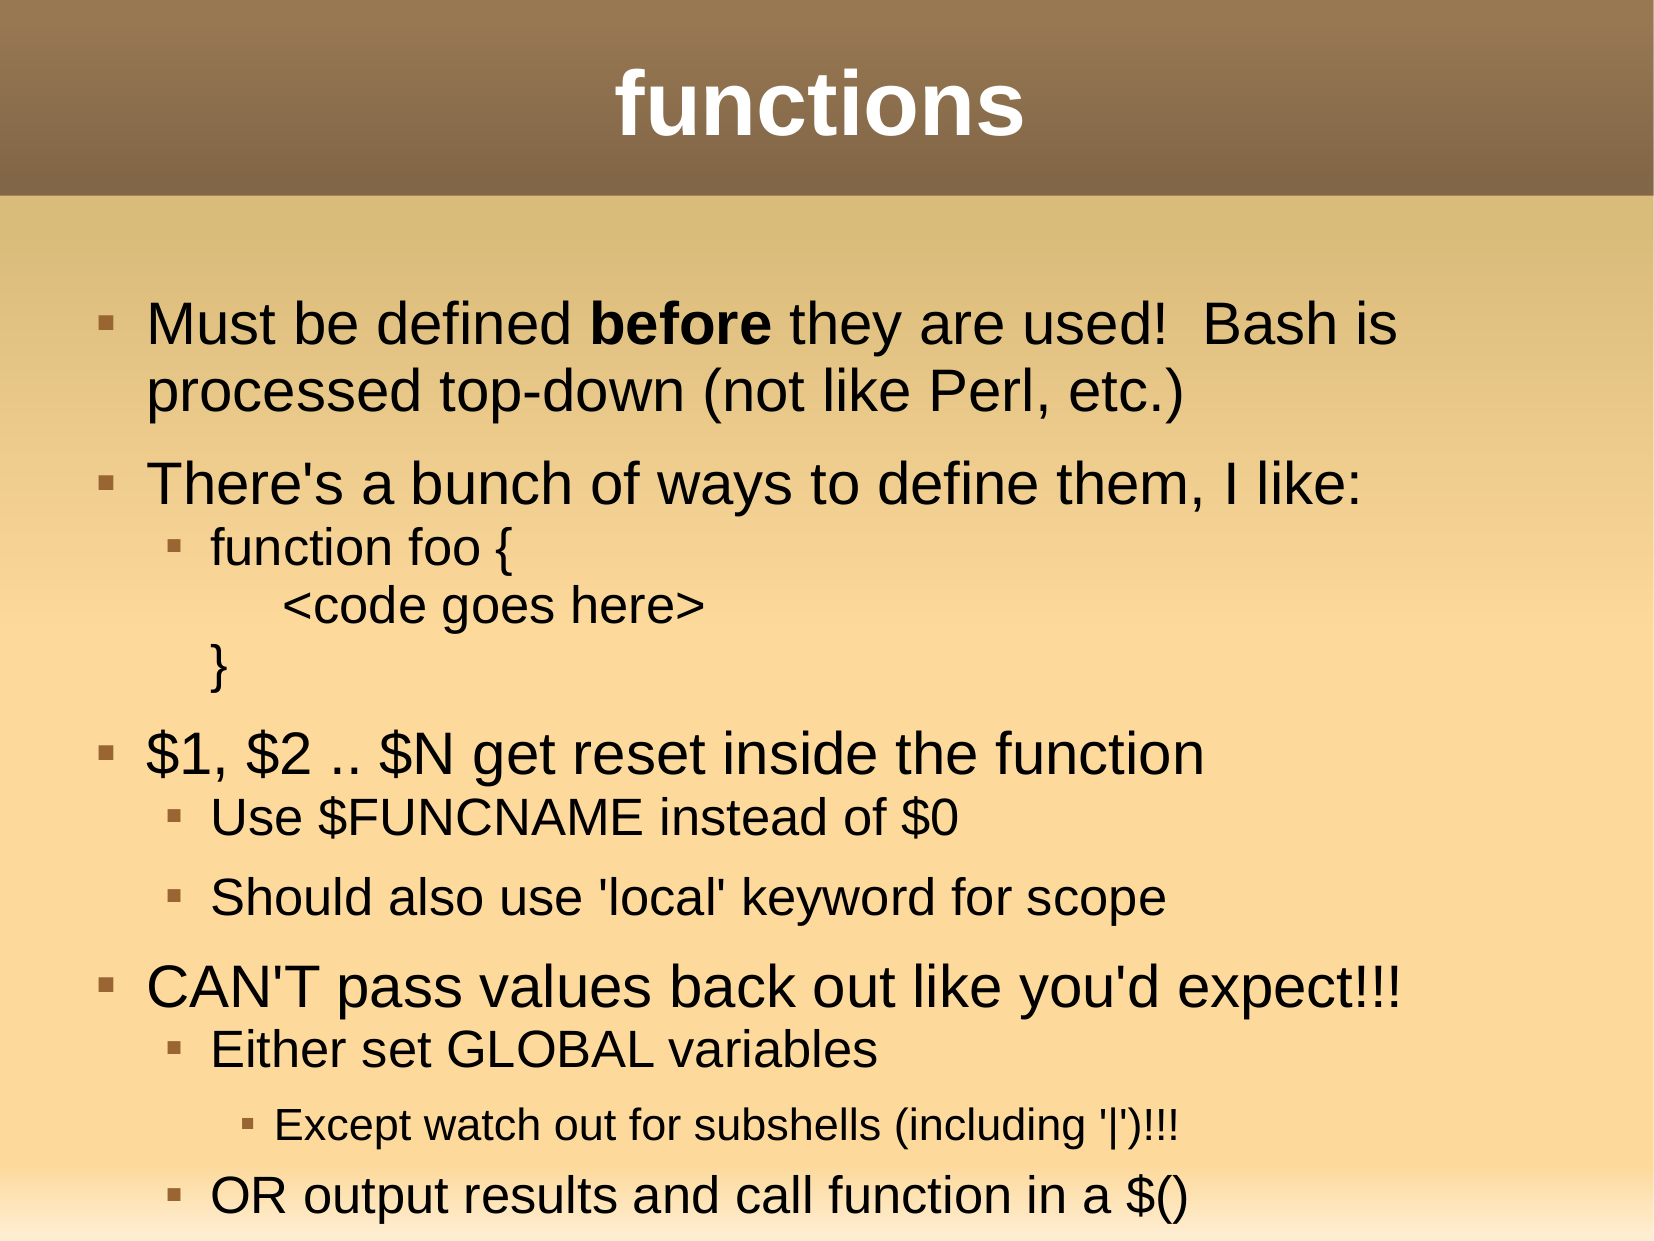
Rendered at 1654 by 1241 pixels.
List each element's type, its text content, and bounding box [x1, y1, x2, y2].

list Must be defined before they are used! Bash is processed top-down (not like Perl, etc.) There's a bunch of ways to define them, I like: function foo { <code goes here> } $1, $2 .. $N get reset inside the function Use $FUNCNAME instead of $0 Should also use 'local' keyword for scope CAN'T pass values back out like you'd expect!!! Either set GLOBAL variables Except watch out for subshells (including '|')!!! OR output results and call function in a $() [82, 290, 1571, 1227]
picture [0, 0, 1654, 1241]
title functions [76, 0, 1565, 208]
